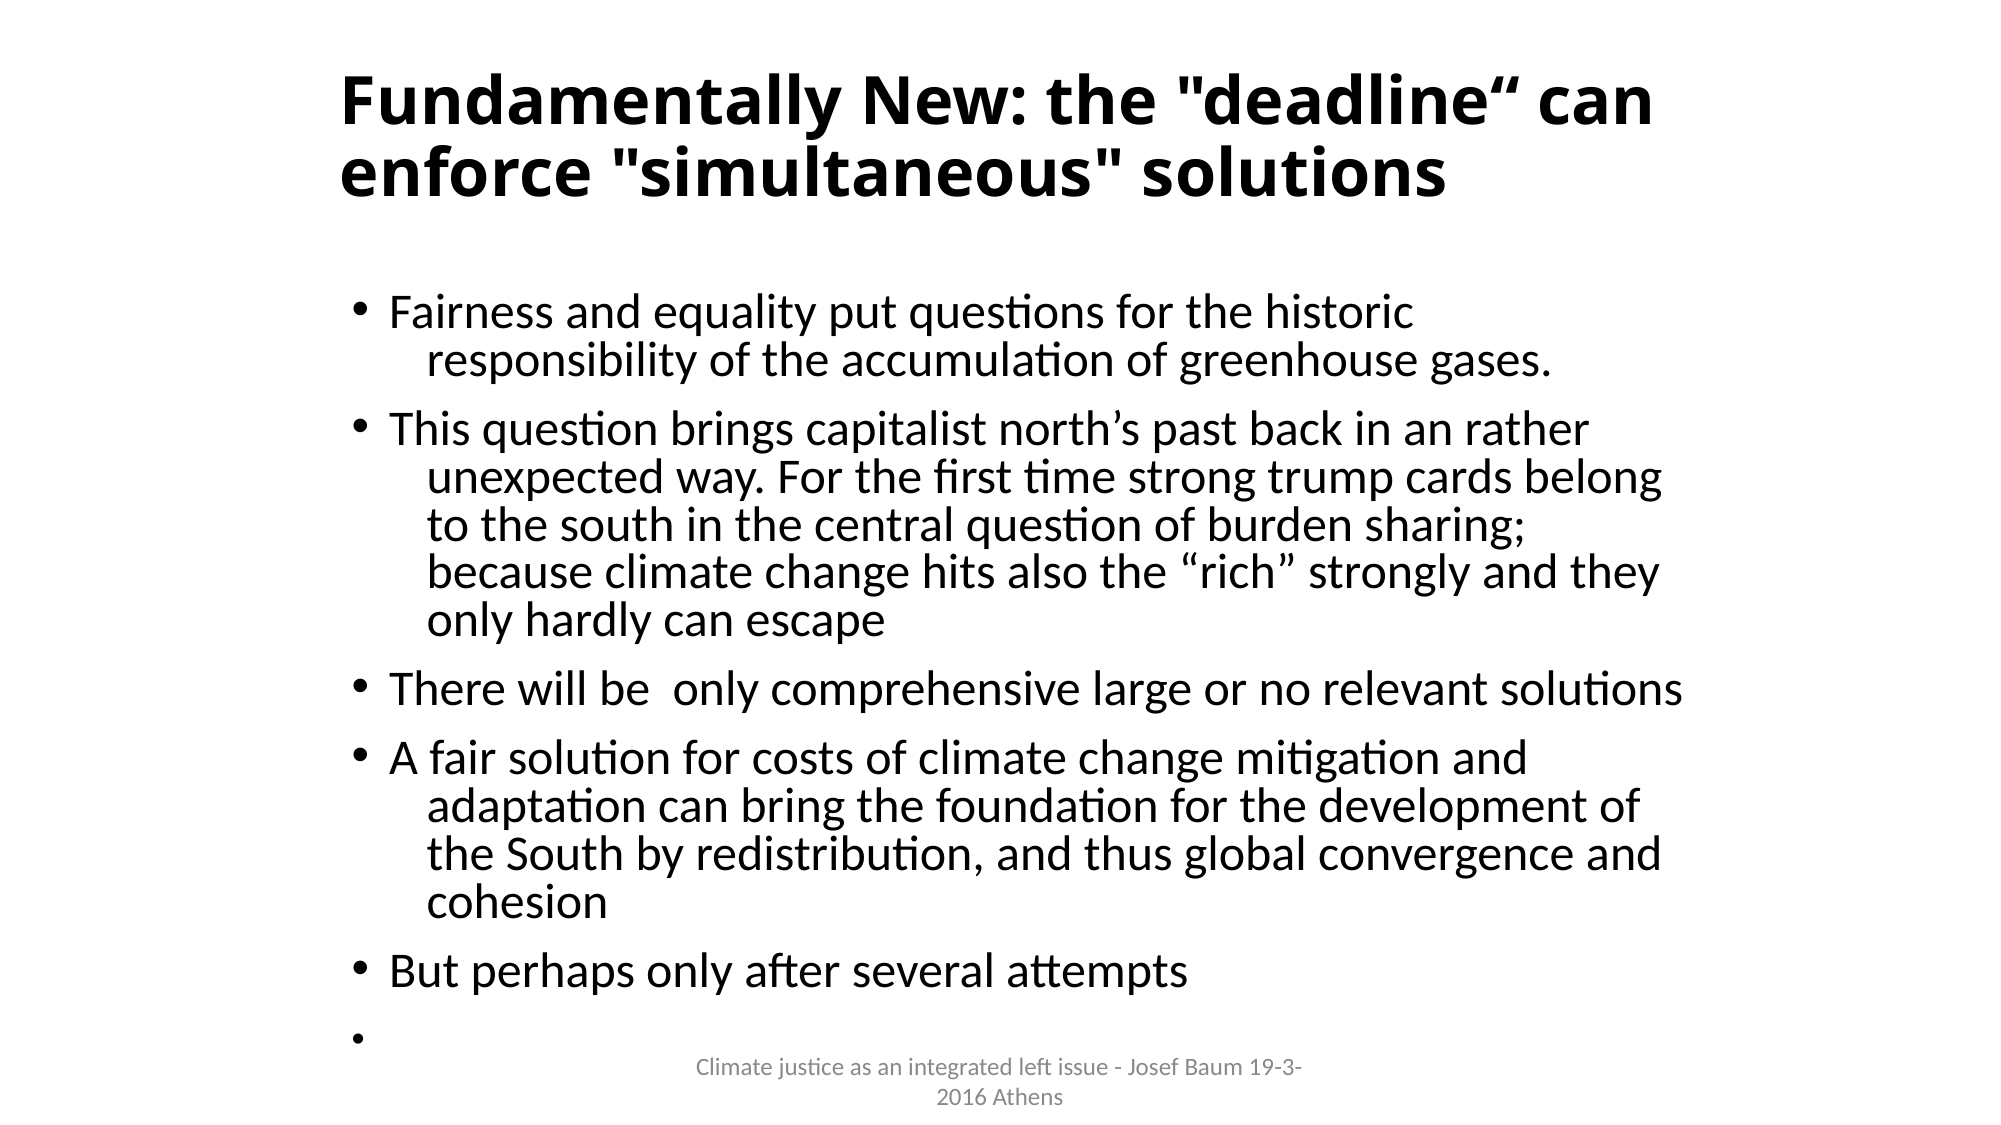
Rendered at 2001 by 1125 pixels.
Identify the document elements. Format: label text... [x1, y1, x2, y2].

list Fairness and equality put questions for the historic responsibility of the accumulation of greenhouse gases. This question brings capitalist north’s past back in an rather unexpected way. For the first time strong trump cards belong to the south in the central question of burden sharing; because climate change hits also the “rich” strongly and they only hardly can escape There will be only comprehensive large or no relevant solutions A fair solution for costs of climate change mitigation and adaptation can bring the foundation for the development of the South by redistribution, and thus global convergence and cohesion But perhaps only after several attempts [336, 282, 1708, 1026]
text_box Climate justice as an integrated left issue - Josef Baum 19-3-2016 Athens [662, 1042, 1338, 1103]
title Fundamentally New: the "deadline“ can enforce "simultaneous" solutions [324, 45, 1727, 233]
